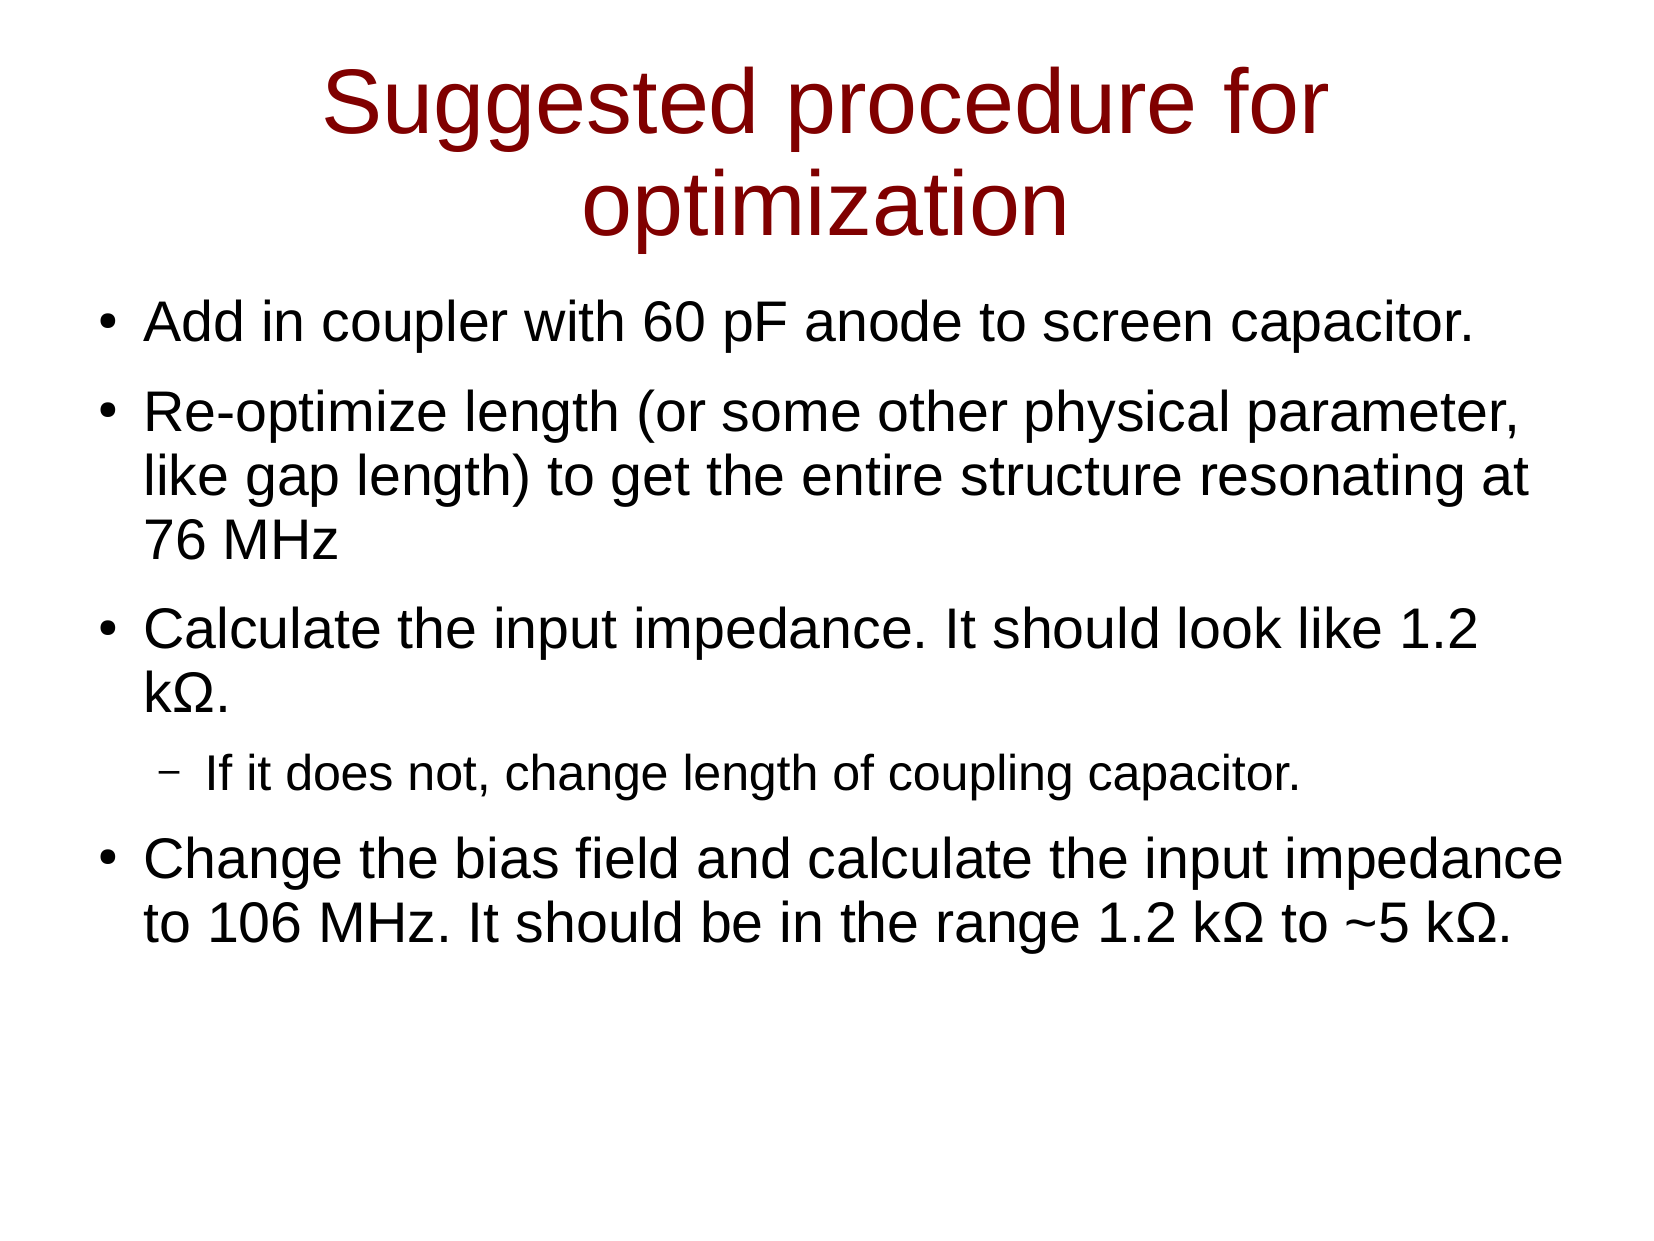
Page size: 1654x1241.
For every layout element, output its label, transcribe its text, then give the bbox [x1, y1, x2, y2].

title Suggested procedure for optimization [82, 49, 1571, 257]
list Add in coupler with 60 pF anode to screen capacitor. Re-optimize length (or some other physical parameter, like gap length) to get the entire structure resonating at 76 MHz Calculate the input impedance. It should look like 1.2 kΩ. If it does not, change length of coupling capacitor. Change the bias field and calculate the input impedance to 106 MHz. It should be in the range 1.2 kΩ to ~5 kΩ. [82, 290, 1571, 1010]
